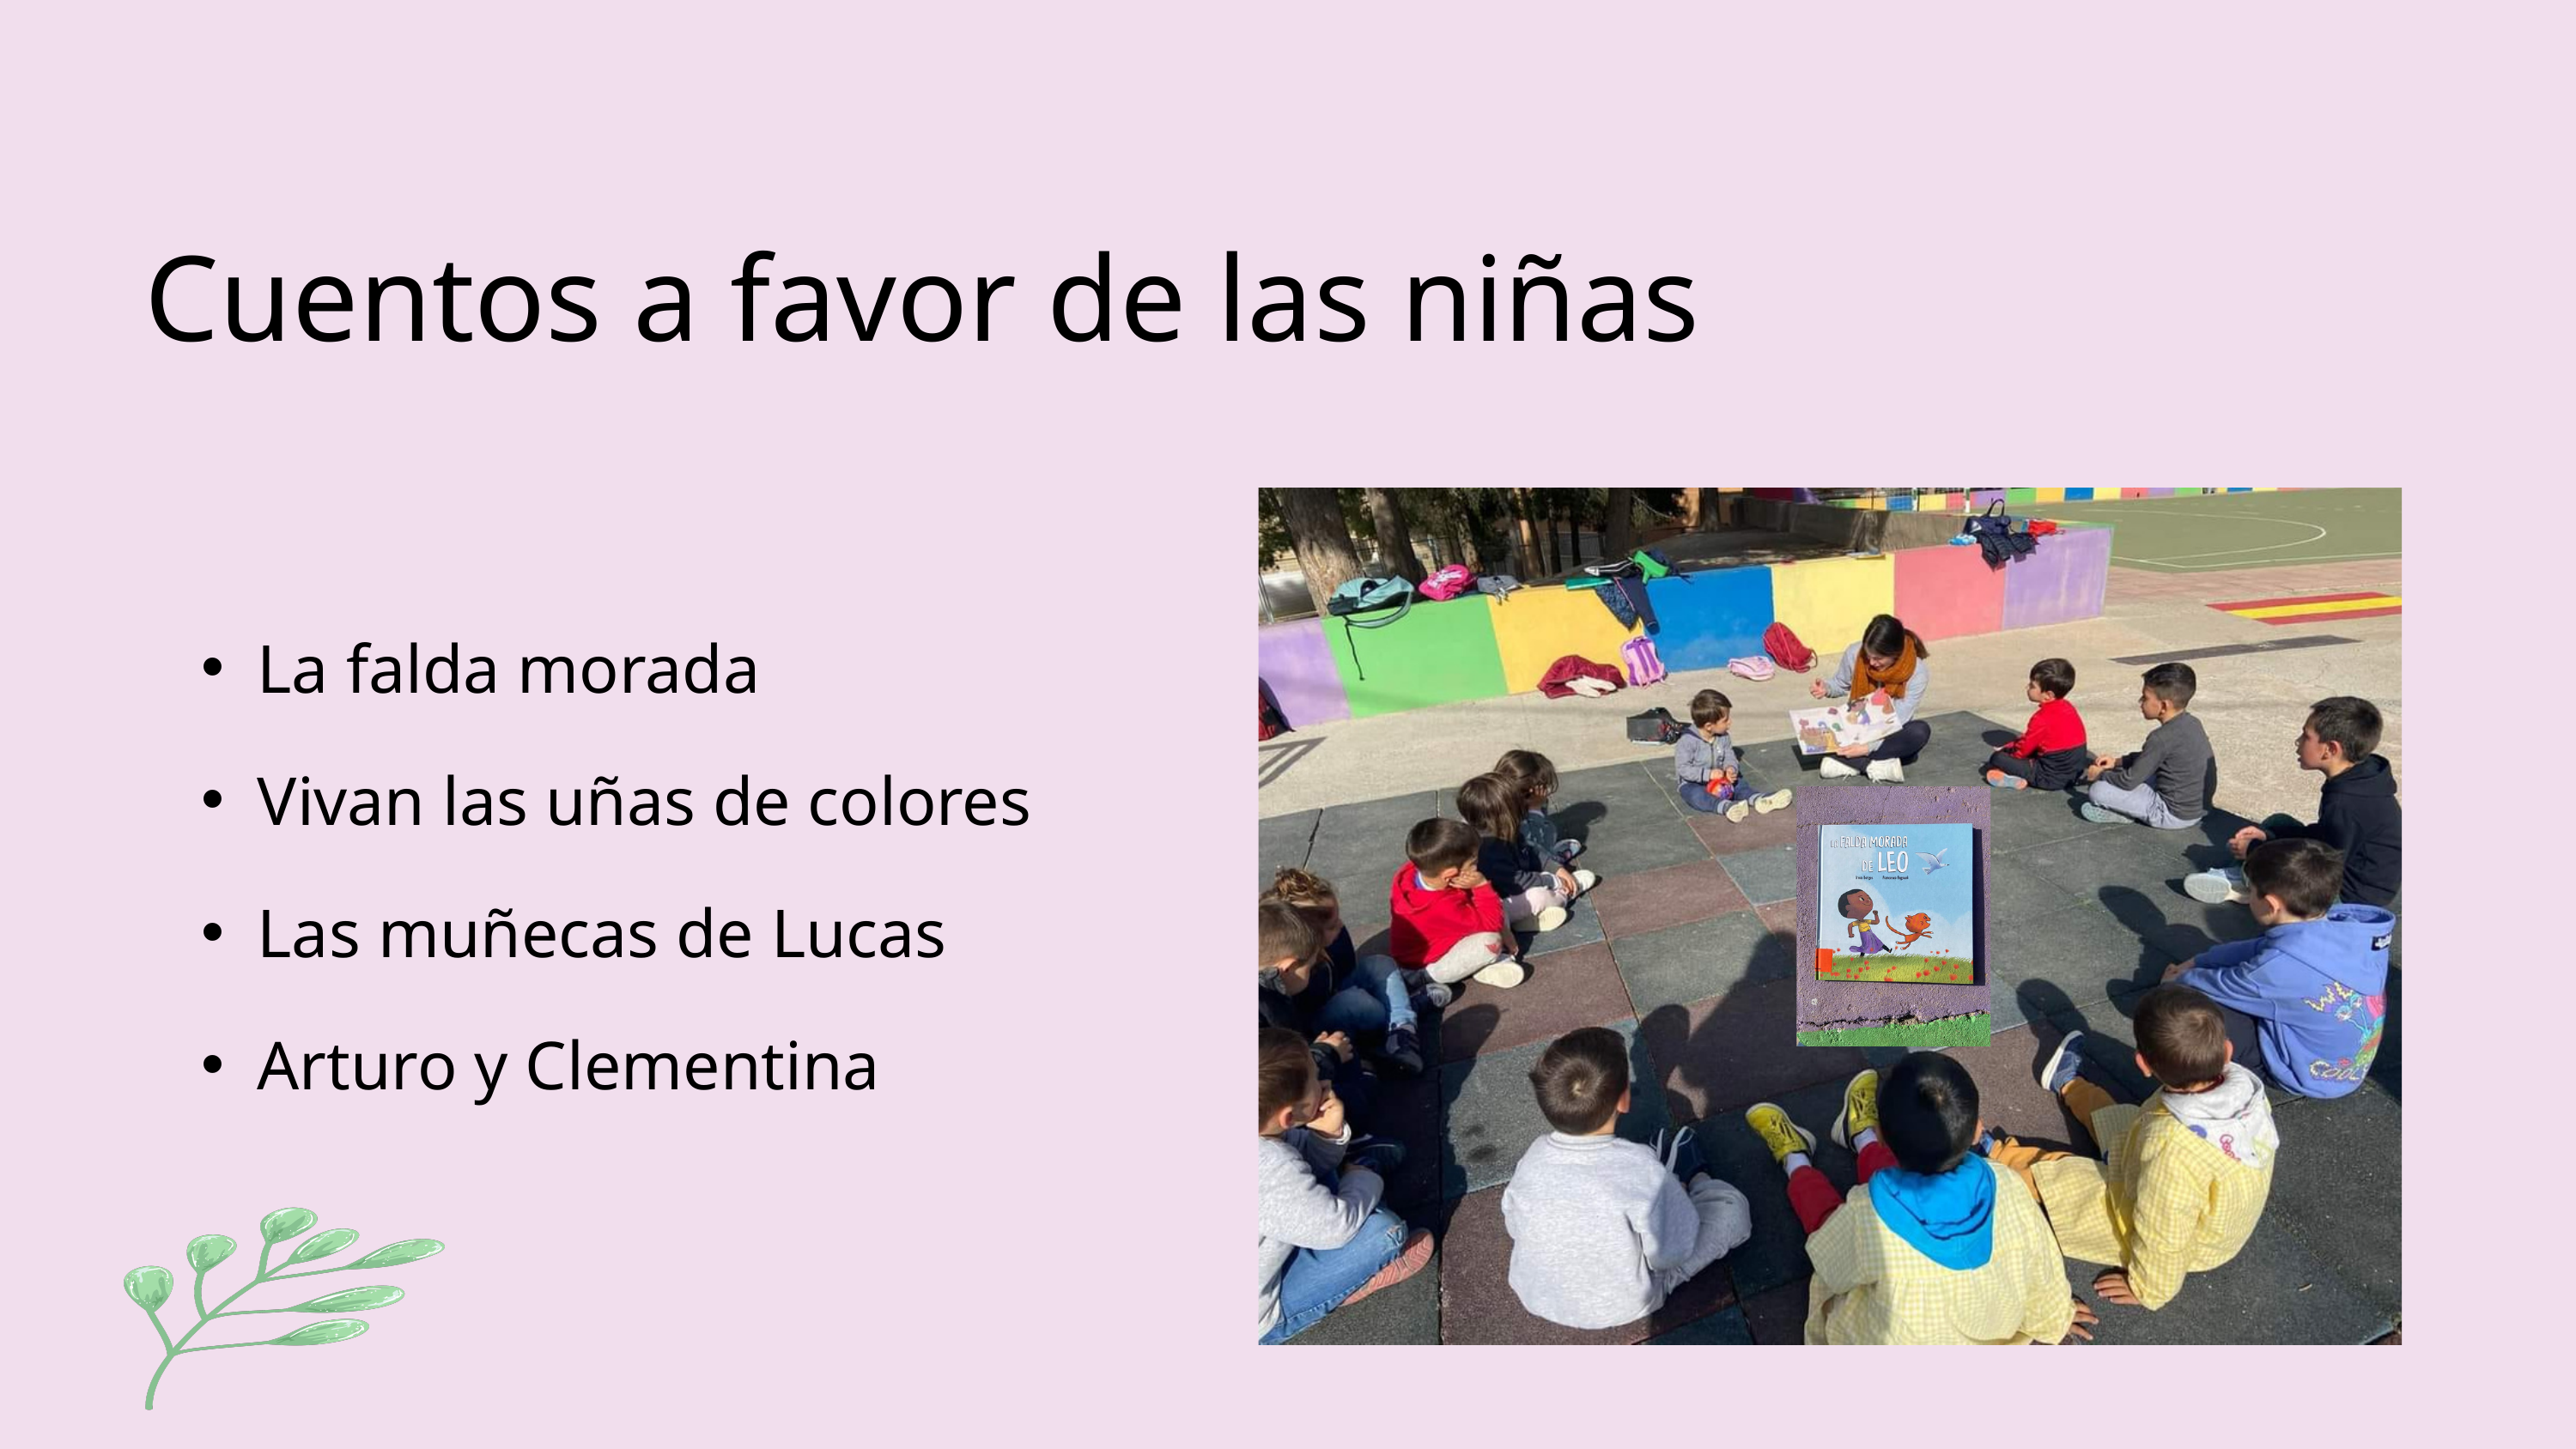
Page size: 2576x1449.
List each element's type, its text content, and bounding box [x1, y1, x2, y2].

text_box [1258, 488, 2403, 1345]
text_box Cuentos a favor de las niñas [144, 199, 1718, 365]
text_box La falda morada Vivan las uñas de colores Las muñecas de Lucas Arturo y Clementina [144, 573, 1048, 1103]
text_box [123, 1207, 446, 1410]
